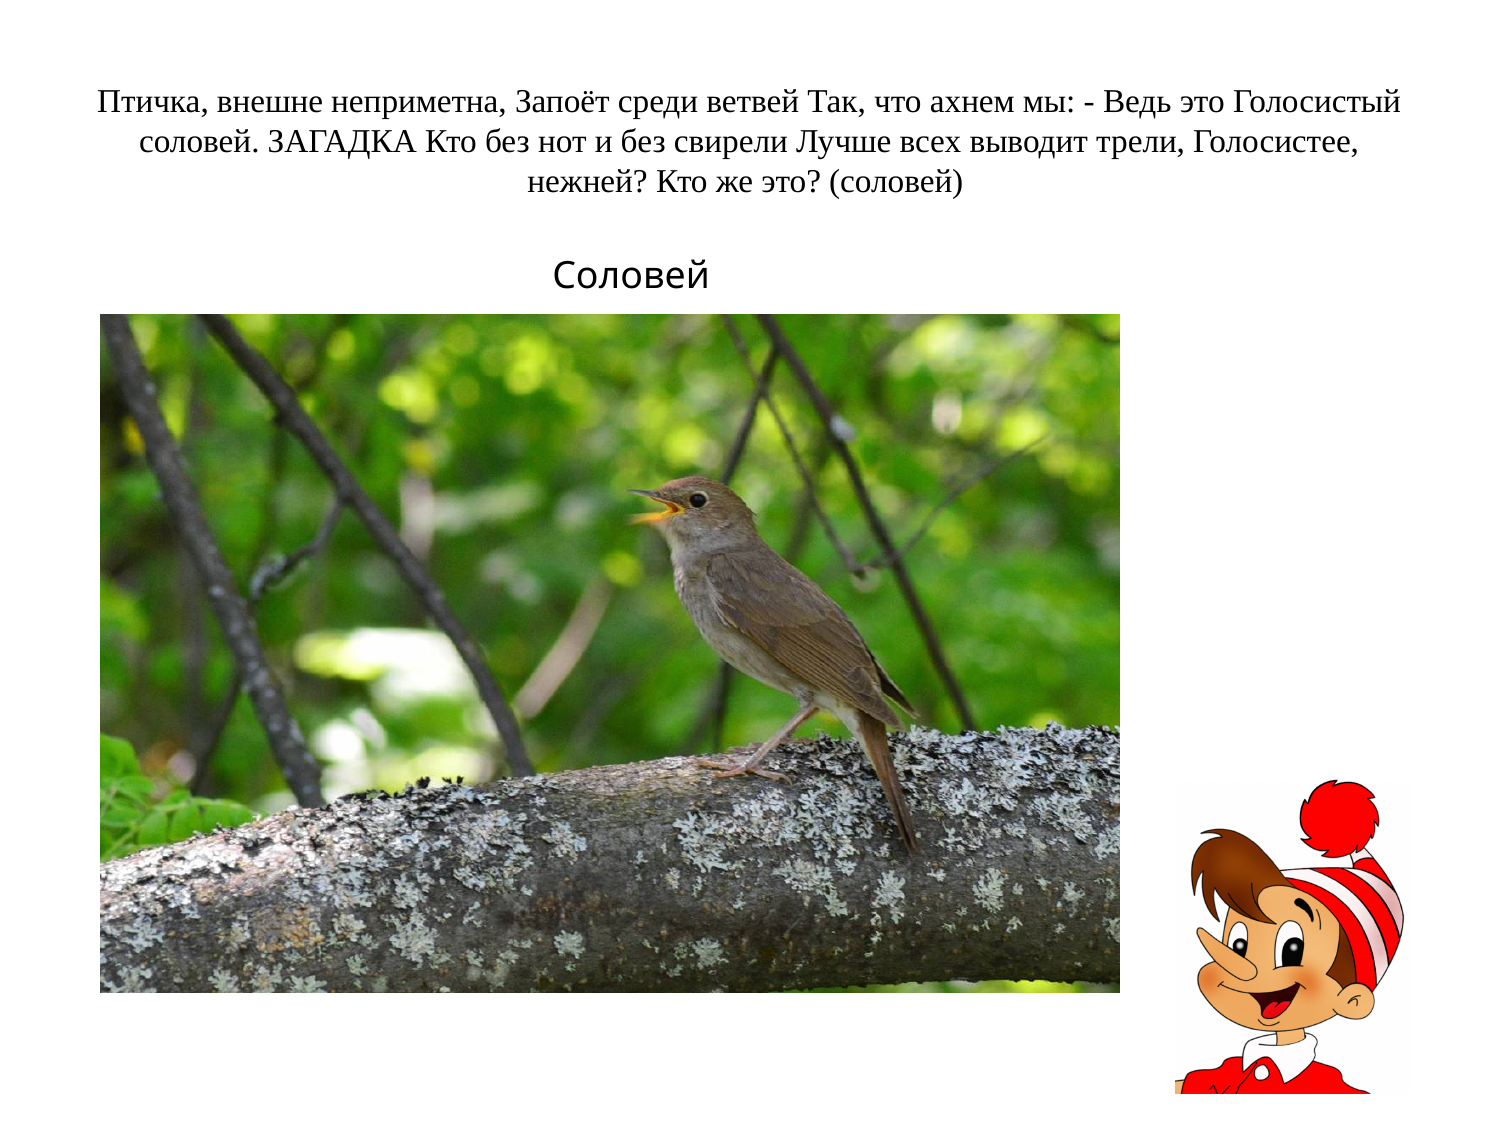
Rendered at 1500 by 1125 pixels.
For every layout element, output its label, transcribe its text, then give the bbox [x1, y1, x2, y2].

picture [100, 314, 1120, 993]
text_box Соловей [537, 243, 725, 304]
title Птичка, внешне неприметна, Запоёт среди ветвей Так, что ахнем мы: - Ведь это Голосистый соловей. ЗАГАДКА Кто без нот и без свирели Лучше всех выводит трели, Голосистее, нежней? Кто же это? (соловей) [75, 45, 1426, 233]
picture [1175, 779, 1412, 1094]
